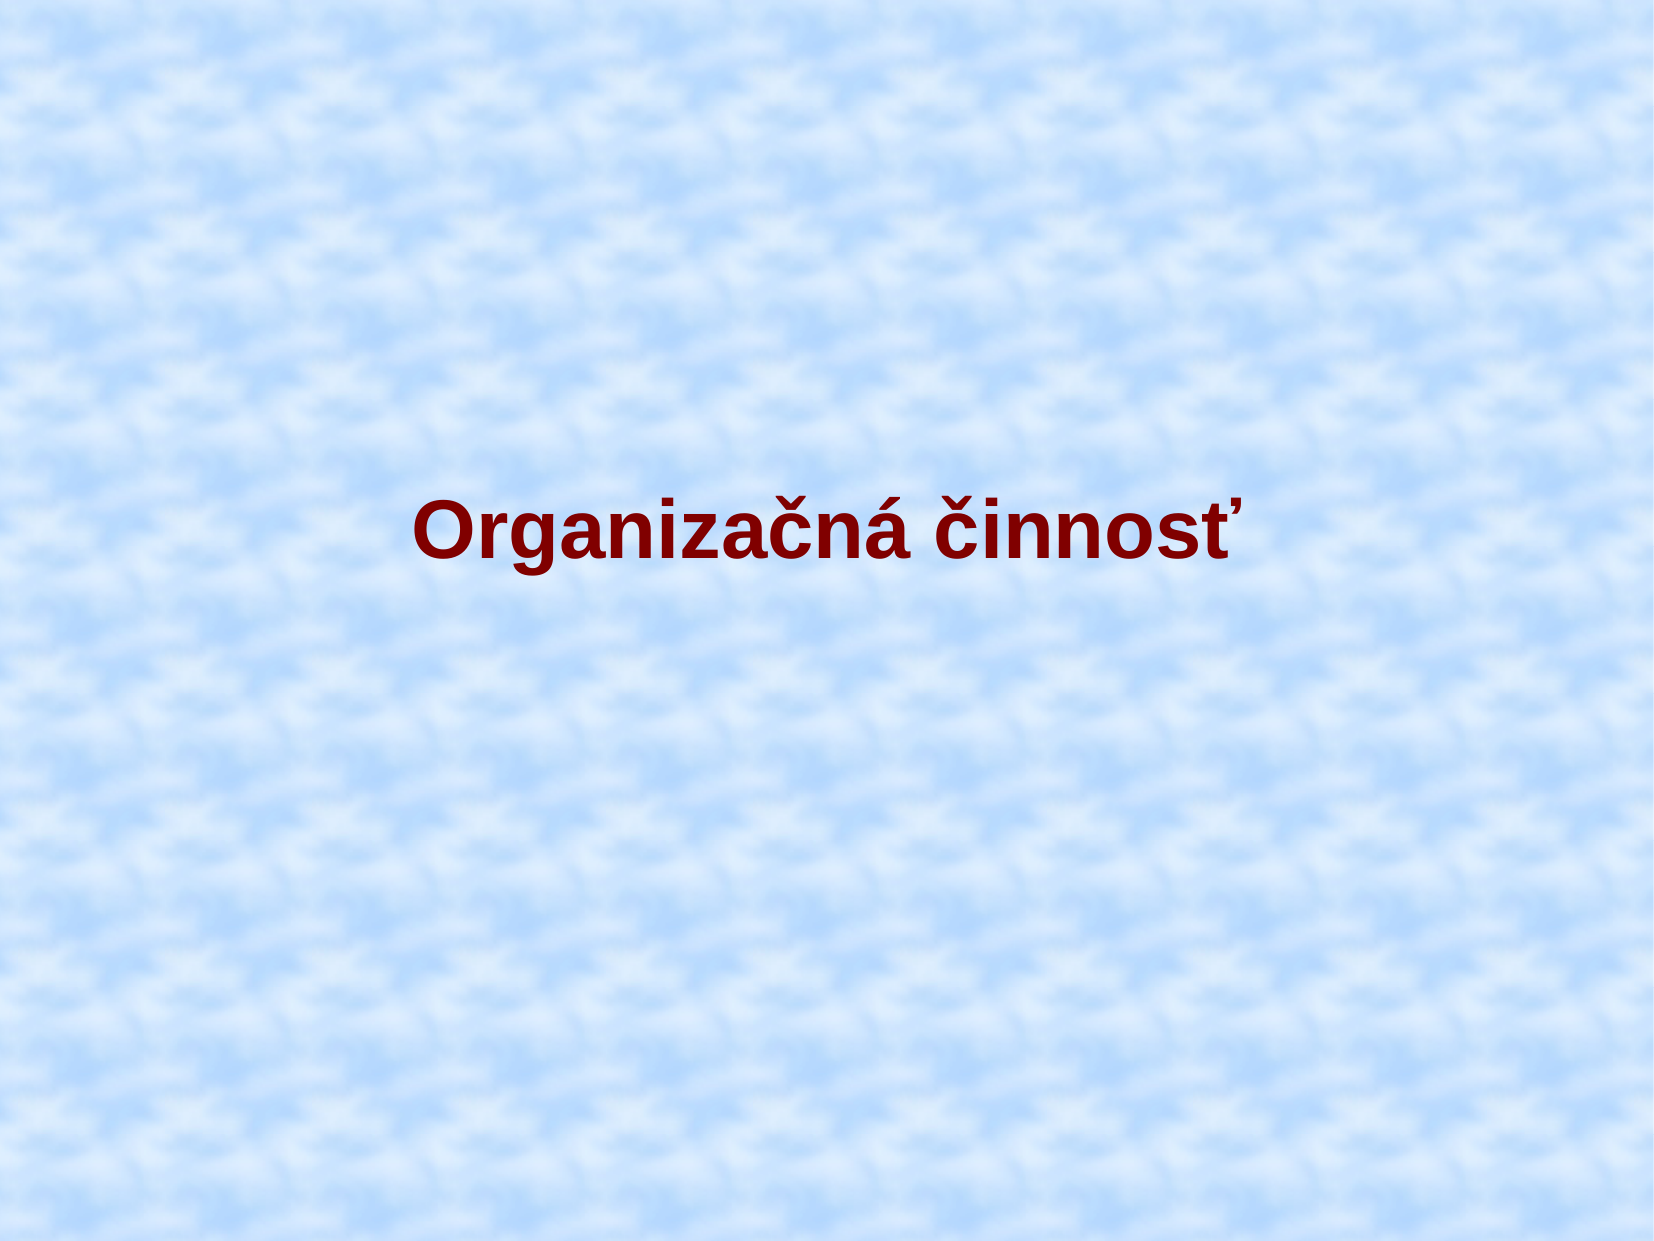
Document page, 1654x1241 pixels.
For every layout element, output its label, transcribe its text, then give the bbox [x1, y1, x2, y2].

picture [0, 0, 1654, 1241]
text_box Organizačná činnosť [82, 49, 1571, 1010]
